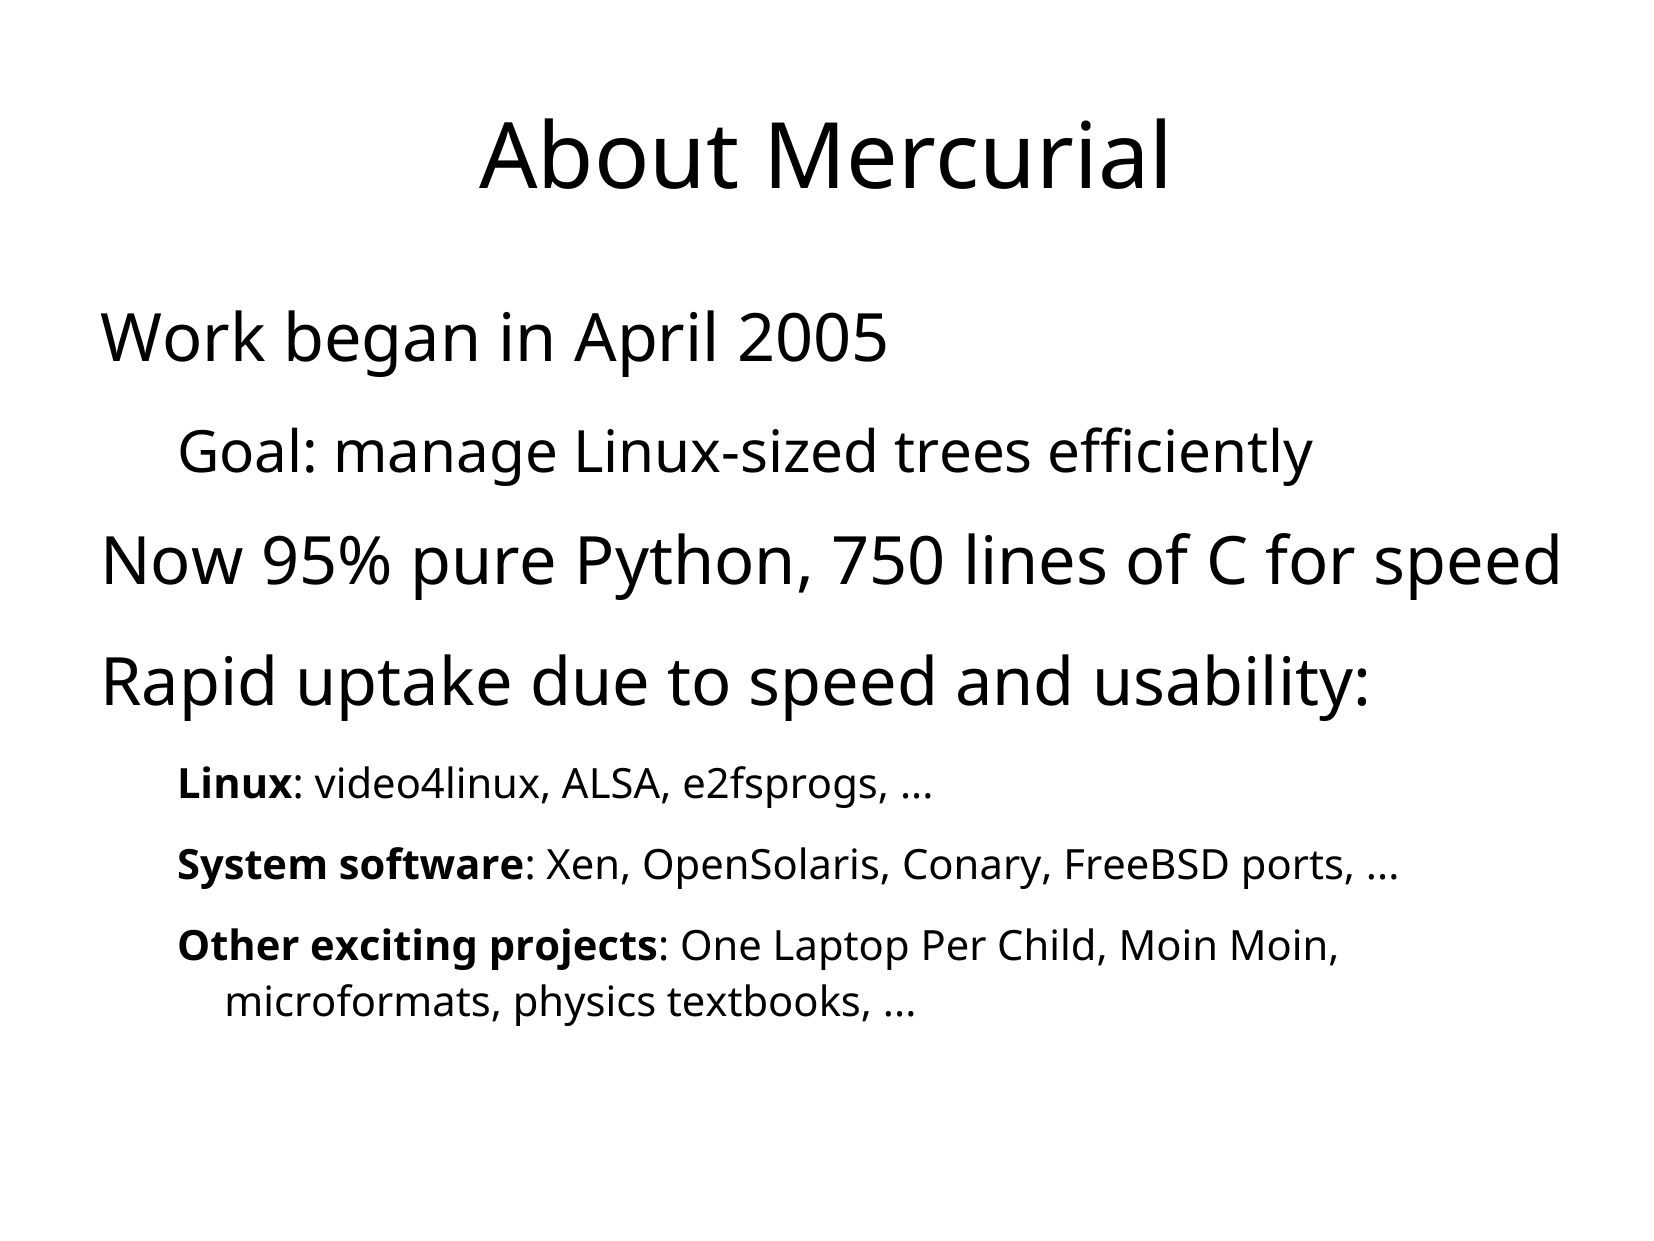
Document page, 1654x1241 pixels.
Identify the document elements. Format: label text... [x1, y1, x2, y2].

list Work began in April 2005 Goal: manage Linux-sized trees efficiently Now 95% pure Python, 750 lines of C for speed Rapid uptake due to speed and usability: Linux: video4linux, ALSA, e2fsprogs, ... System software: Xen, OpenSolaris, Conary, FreeBSD ports, ... Other exciting projects: One Laptop Per Child, Moin Moin, microformats, physics textbooks, ... [82, 290, 1571, 1109]
title About Mercurial [82, 49, 1571, 257]
